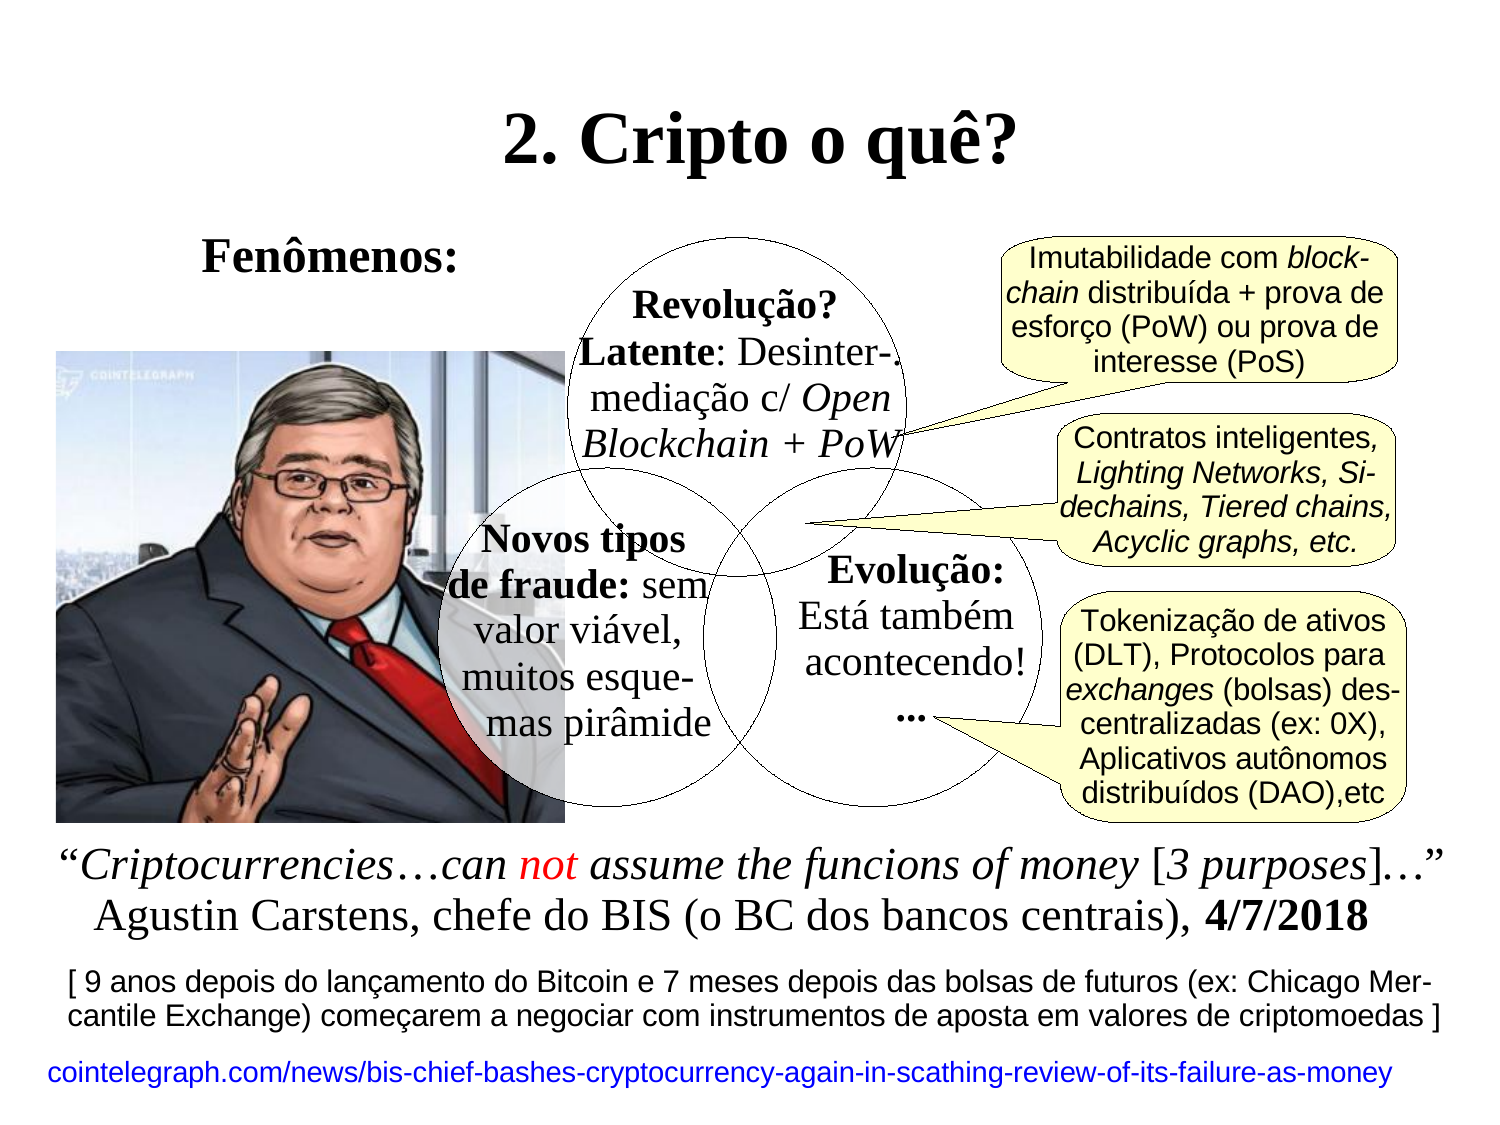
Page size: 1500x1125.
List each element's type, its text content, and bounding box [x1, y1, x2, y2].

title 2. Cripto o quê? [97, 63, 1426, 214]
text_box [477, 746, 737, 807]
text_box Contratos inteligentes, Lighting Networks, Si- dechains, Tiered chains, Acyclic graphs, etc. [805, 413, 1396, 567]
text_box [490, 467, 725, 515]
text_box Imutabilidade com block- chain distribuída + prova de esforço (PoW) ou prova de interesse (PoS) [891, 236, 1398, 438]
text_box cointelegraph.com/news/bis-chief-bashes-cryptocurrency-again-in-scathing-review-of-its-failure-as-money [47, 1056, 1415, 1089]
text_box Novos tipos de fraude: sem valor viável, muitos esque- mas pirâmide [407, 515, 749, 746]
picture [55, 351, 565, 823]
text_box [749, 544, 777, 730]
text_box Fenômenos: [201, 228, 460, 284]
text_box Tokenização de ativos (DLT), Protocolos para exchanges (bolsas) des- centralizadas (ex: 0X), Aplicativos autônomos distribuídos (DAO),etc [933, 591, 1407, 823]
text_box Evolução: Está também acontecendo! ... [797, 546, 1036, 731]
text_box Revolução? Latente: Desinter-. mediação c/ Open Blockchain + PoW [578, 281, 903, 467]
text_box “Criptocurrencies…can not assume the funcions of money [3 purposes]…” Agustin Carstens, chefe do BIS (o BC dos bancos centrais), 4/7/2018 [ 9 anos depois do lançamento do Bitcoin e 7 meses depois das bolsas de futuros (ex: Chicago Mer- cantile Exchange) começarem a negociar com instrumentos de aposta em valores de criptomoedas ] [58, 838, 1466, 1034]
